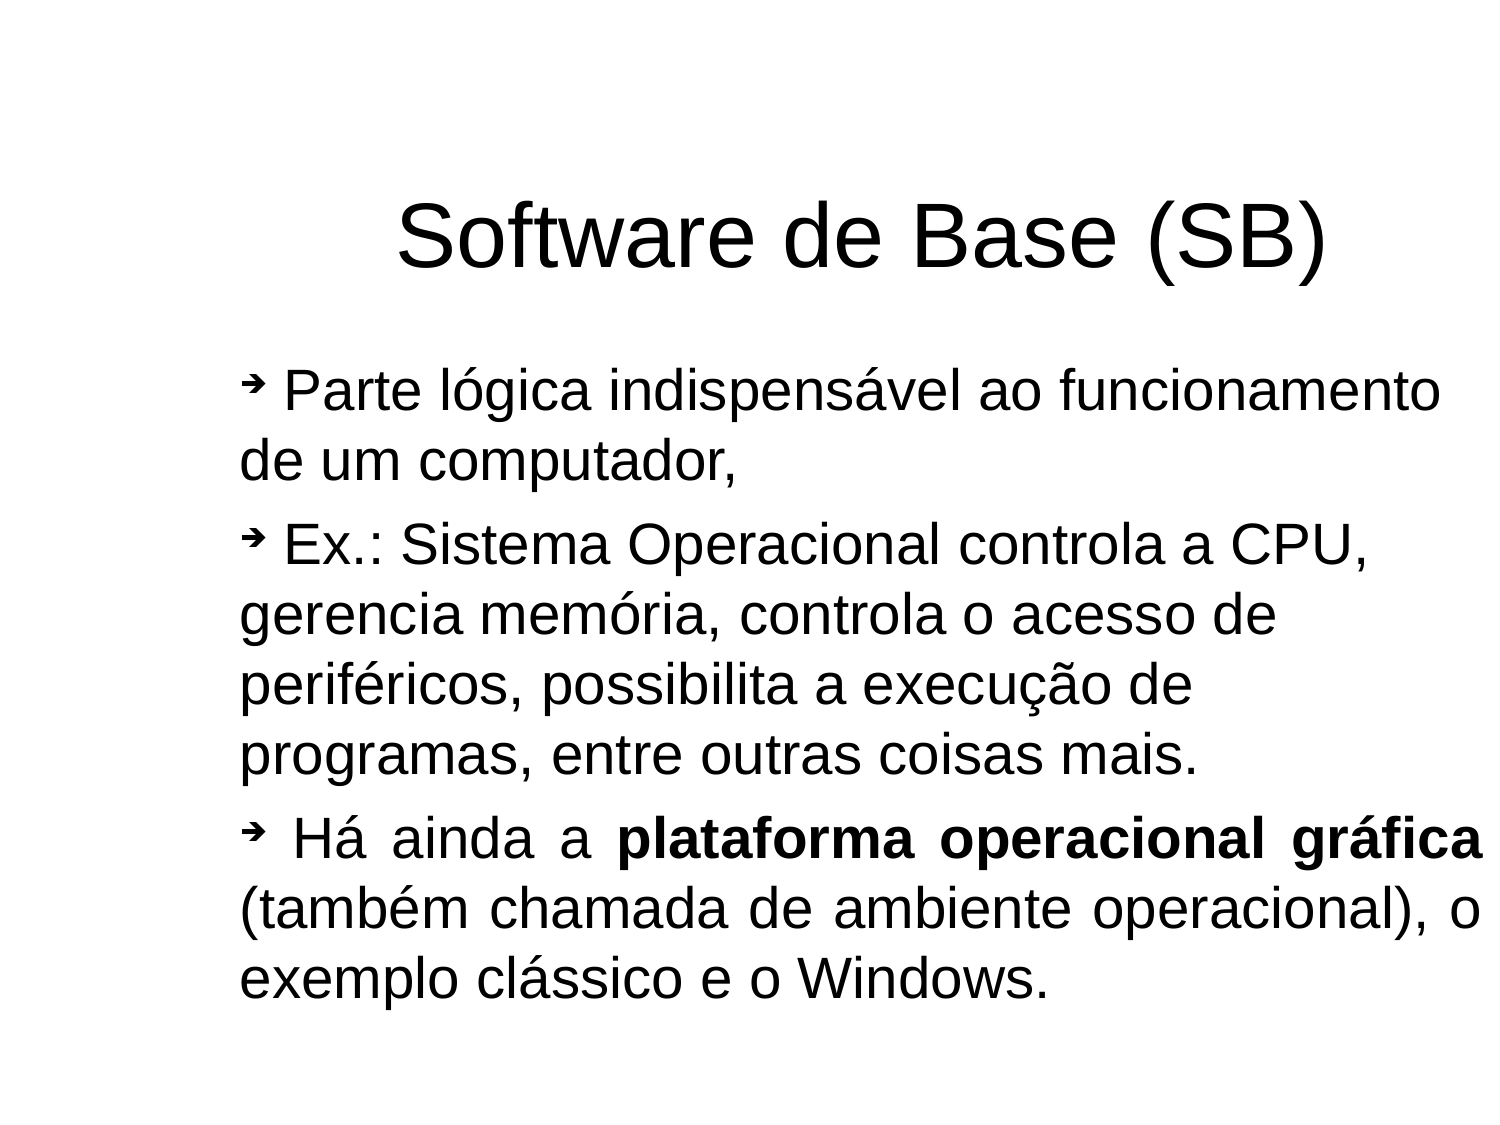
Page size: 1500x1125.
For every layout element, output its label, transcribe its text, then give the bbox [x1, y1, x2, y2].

list Parte lógica indispensável ao funcionamento de um computador, Ex.: Sistema Operacional controla a CPU, gerencia memória, controla o acesso de periféricos, possibilita a execução de programas, entre outras coisas mais. Há ainda a plataforma operacional gráfica (também chamada de ambiente operacional), o exemplo clássico e o Windows. [225, 344, 1500, 1052]
title Software de Base (SB) [225, 137, 1500, 325]
